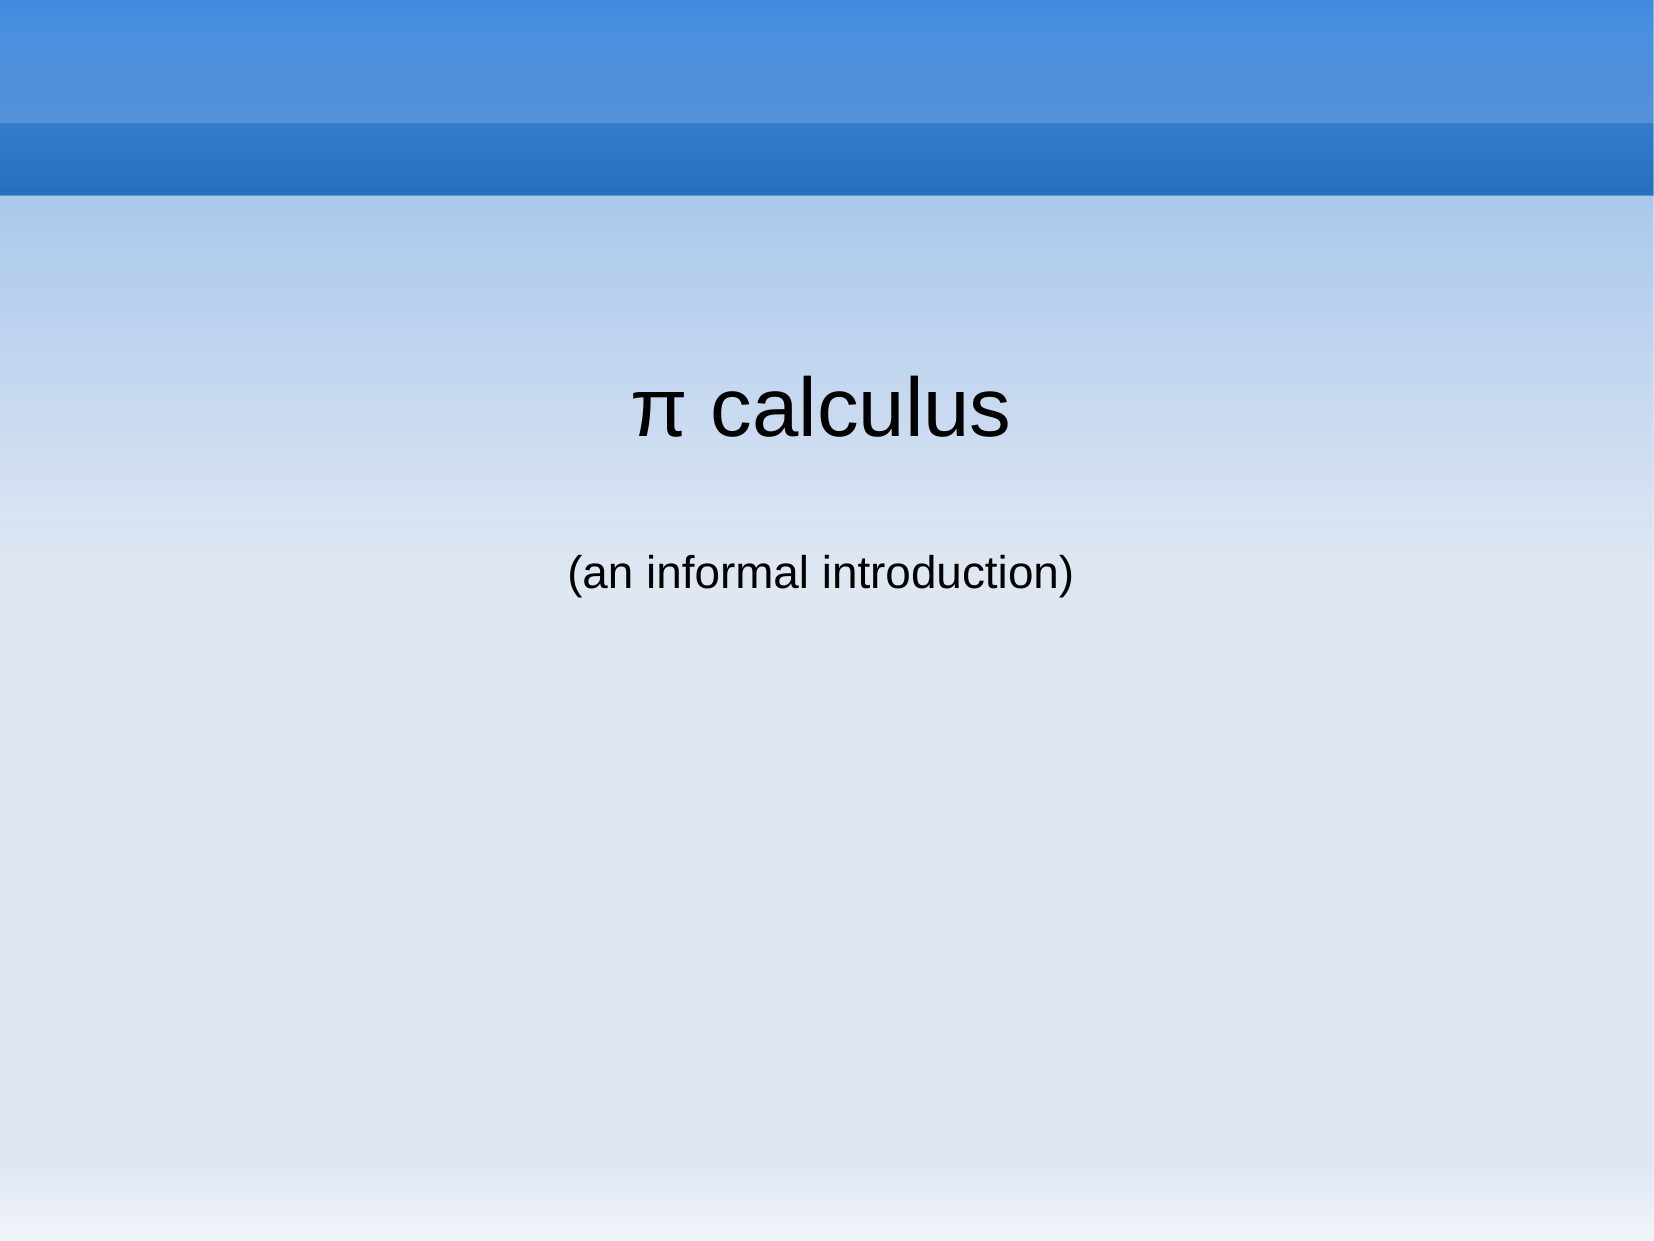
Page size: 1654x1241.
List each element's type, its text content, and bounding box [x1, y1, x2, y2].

subtitle π calculus (an informal introduction) [76, 0, 1565, 1109]
picture [0, 0, 1654, 1241]
